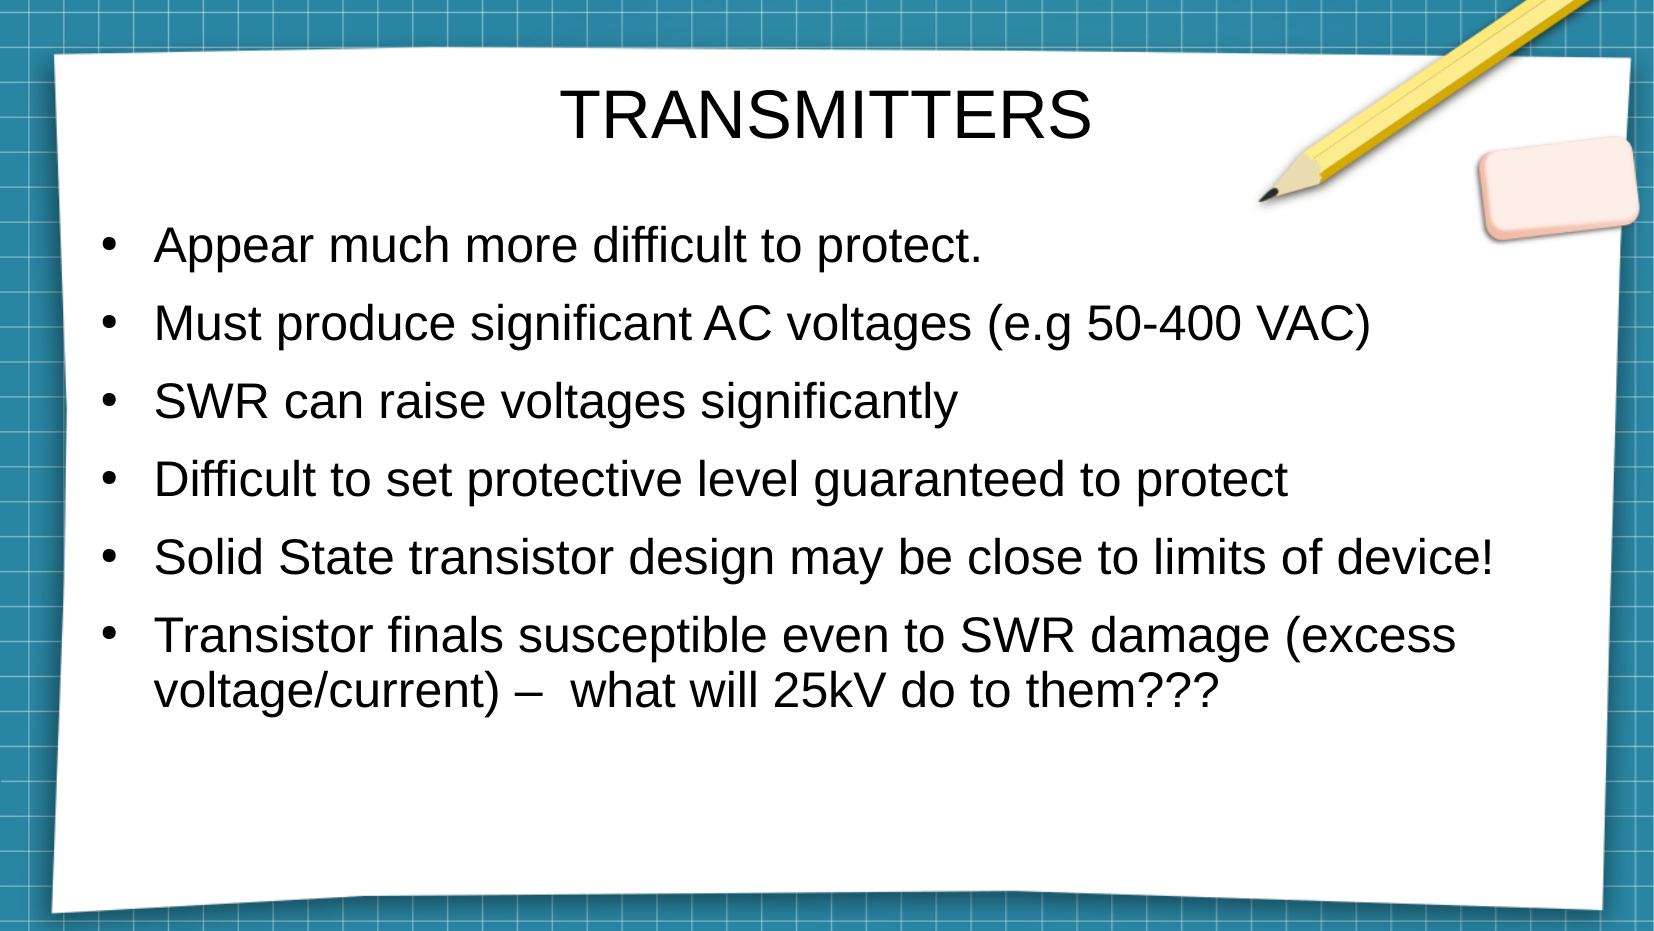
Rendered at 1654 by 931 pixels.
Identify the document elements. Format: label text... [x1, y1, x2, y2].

title TRANSMITTERS [82, 37, 1571, 193]
list Appear much more difficult to protect. Must produce significant AC voltages (e.g 50-400 VAC) SWR can raise voltages significantly Difficult to set protective level guaranteed to protect Solid State transistor design may be close to limits of device! Transistor finals susceptible even to SWR damage (excess voltage/current) – what will 25kV do to them??? [82, 217, 1571, 758]
picture [0, 0, 1654, 931]
